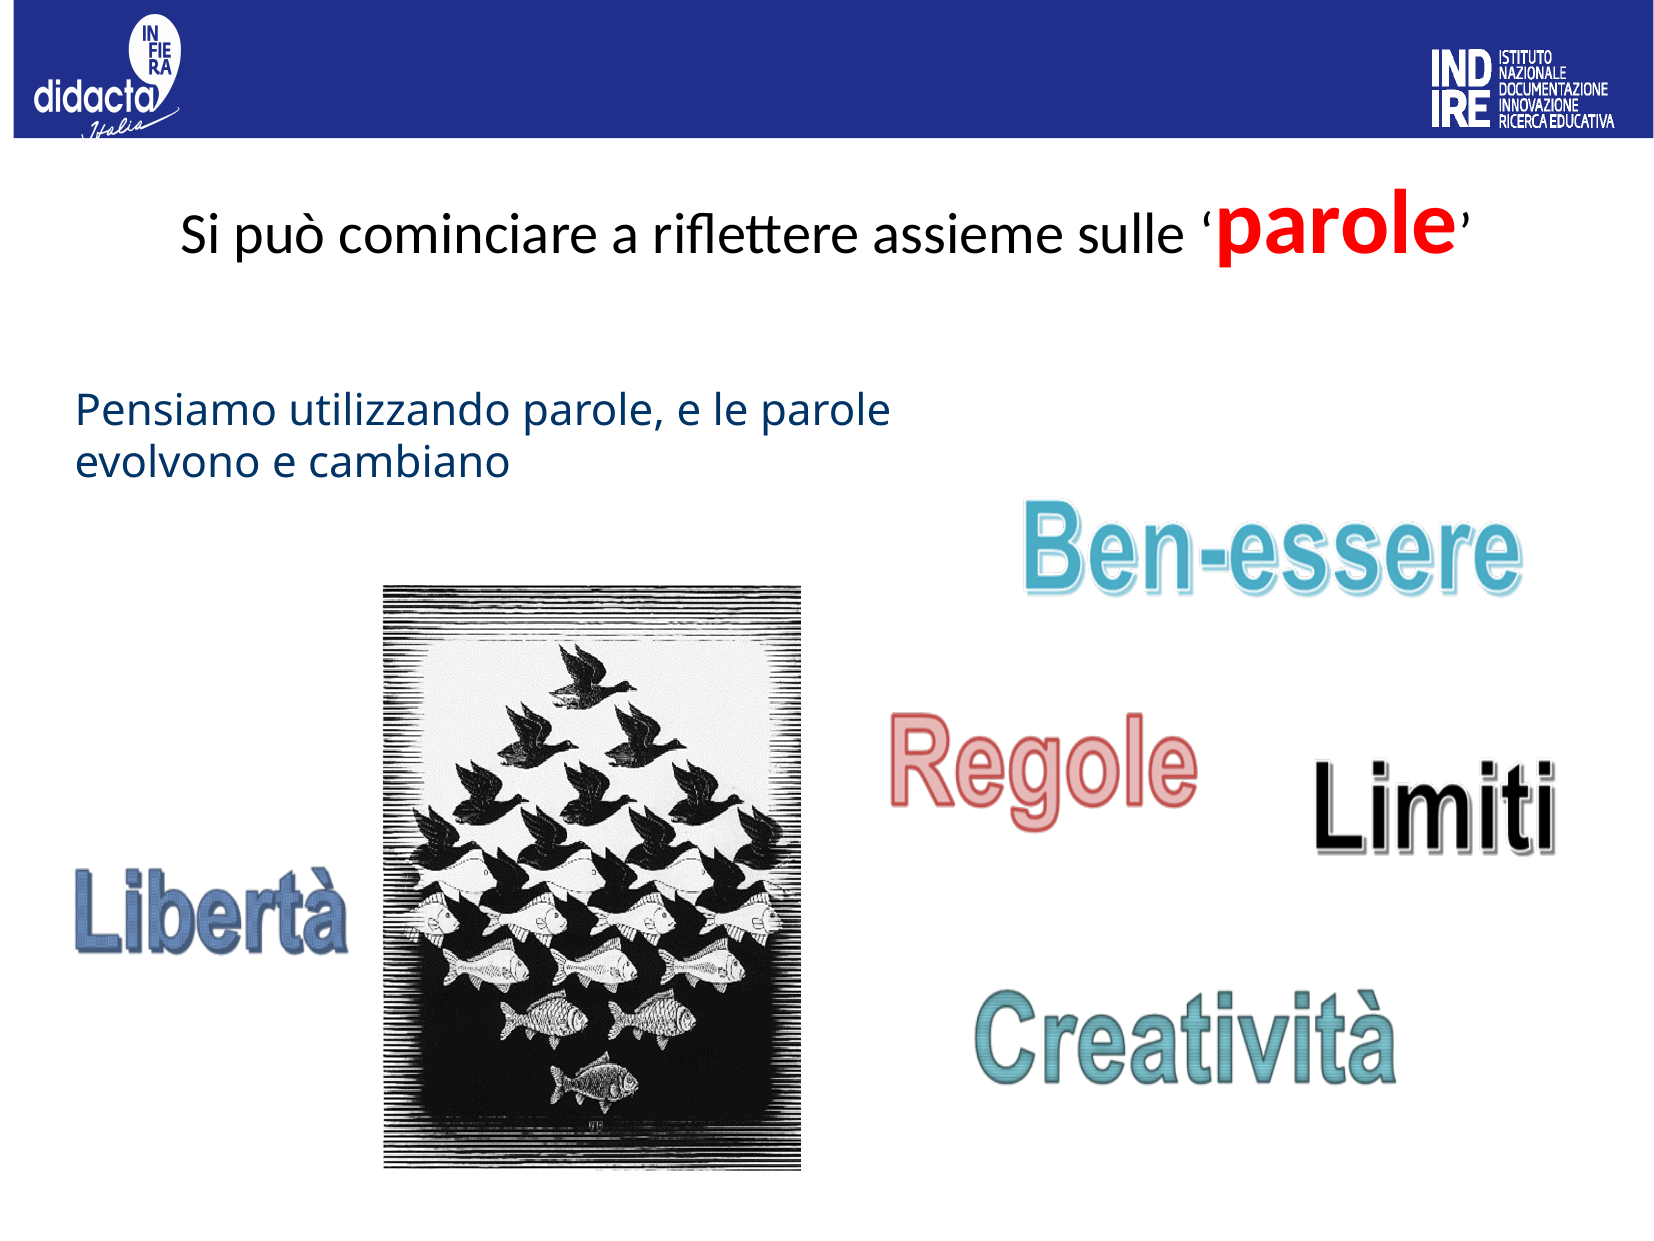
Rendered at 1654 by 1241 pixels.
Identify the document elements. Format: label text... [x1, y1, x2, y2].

picture [34, 585, 801, 1171]
picture [1423, 35, 1623, 142]
picture [873, 676, 1213, 843]
picture [34, 14, 181, 145]
text_box [13, 0, 1654, 139]
picture [957, 953, 1438, 1121]
picture [1295, 721, 1571, 889]
list Pensiamo utilizzando parole, e le parole evolvono e cambiano [59, 366, 948, 1241]
title Si può cominciare a riflettere assieme sulle ‘parole’ [82, 139, 1571, 264]
picture [1005, 460, 1536, 629]
